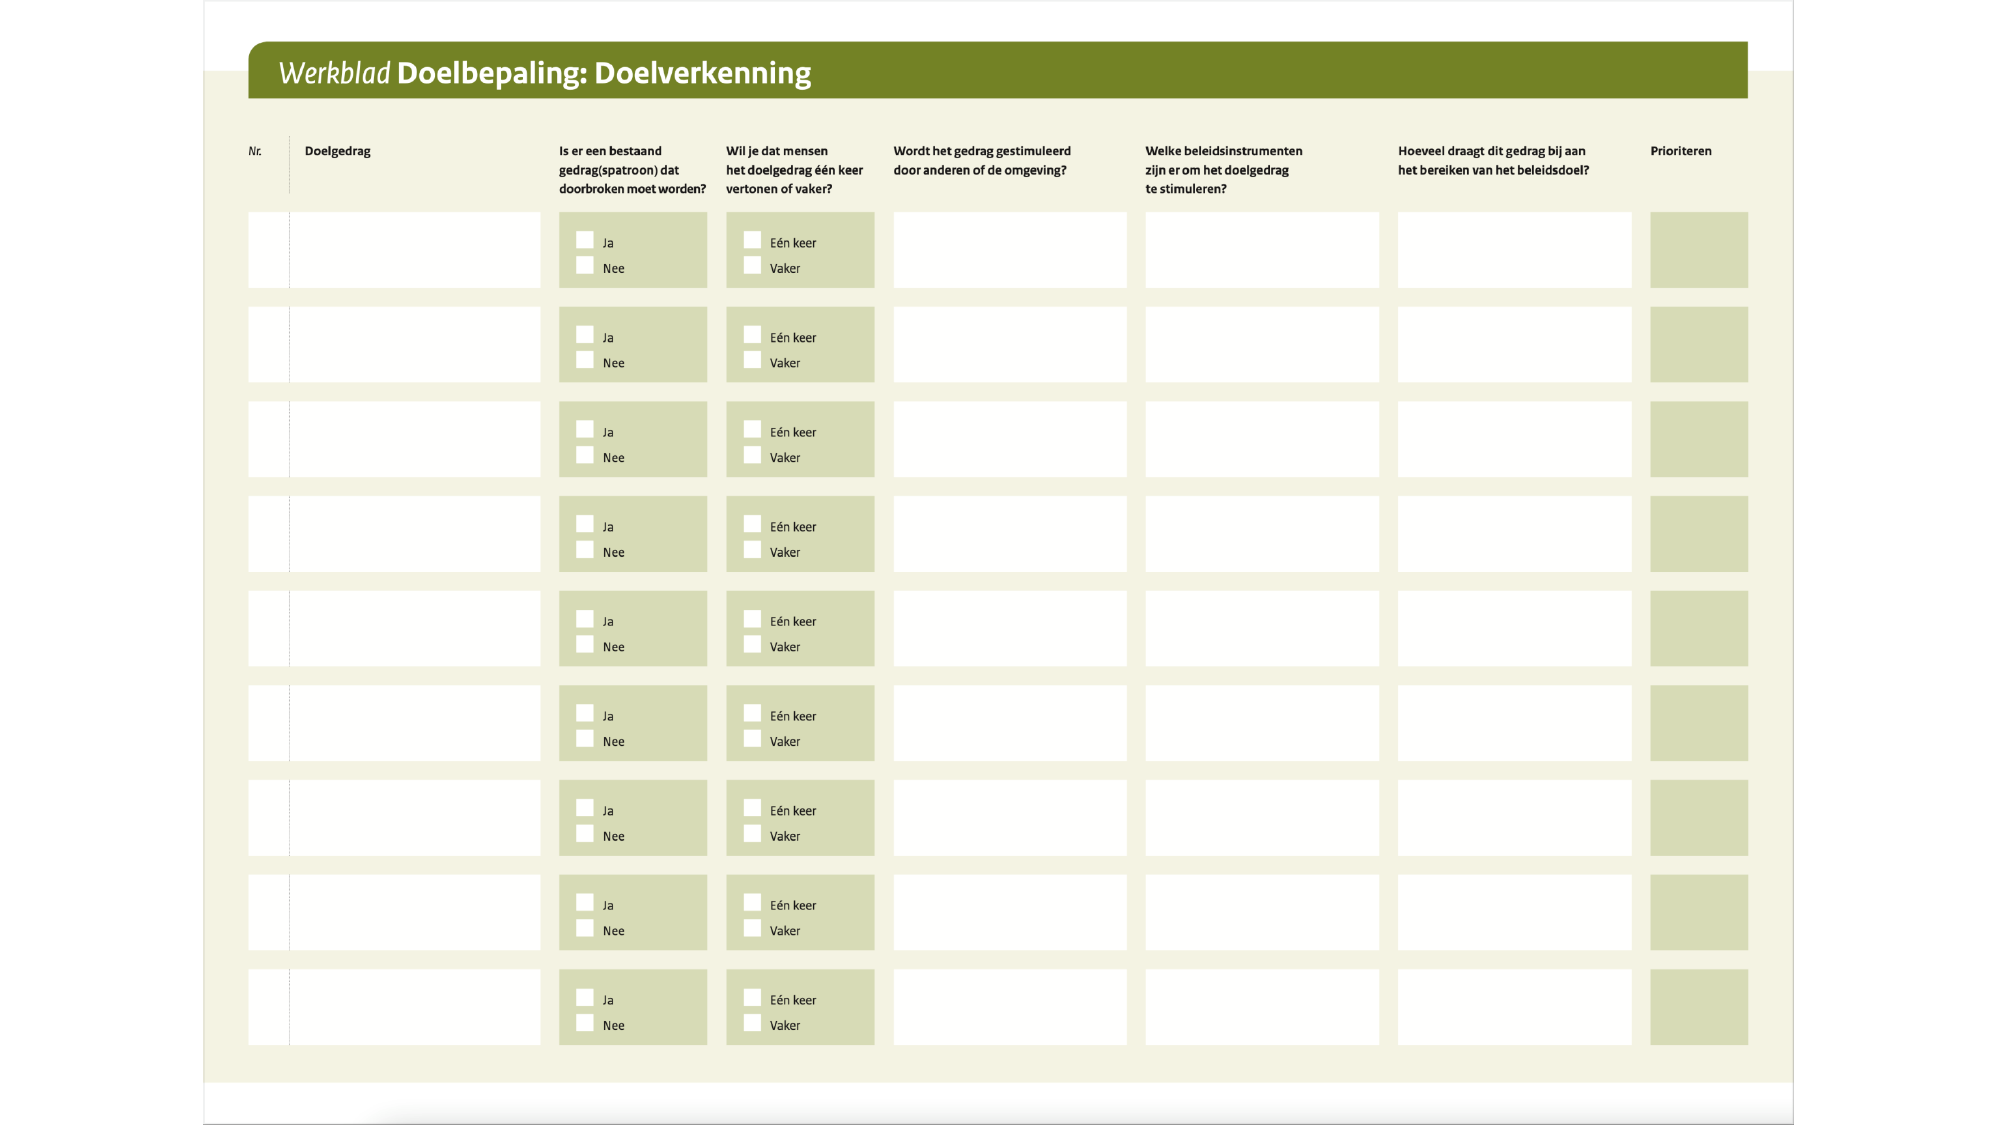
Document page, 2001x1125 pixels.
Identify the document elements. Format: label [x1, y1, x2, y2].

picture [203, 0, 1794, 1125]
